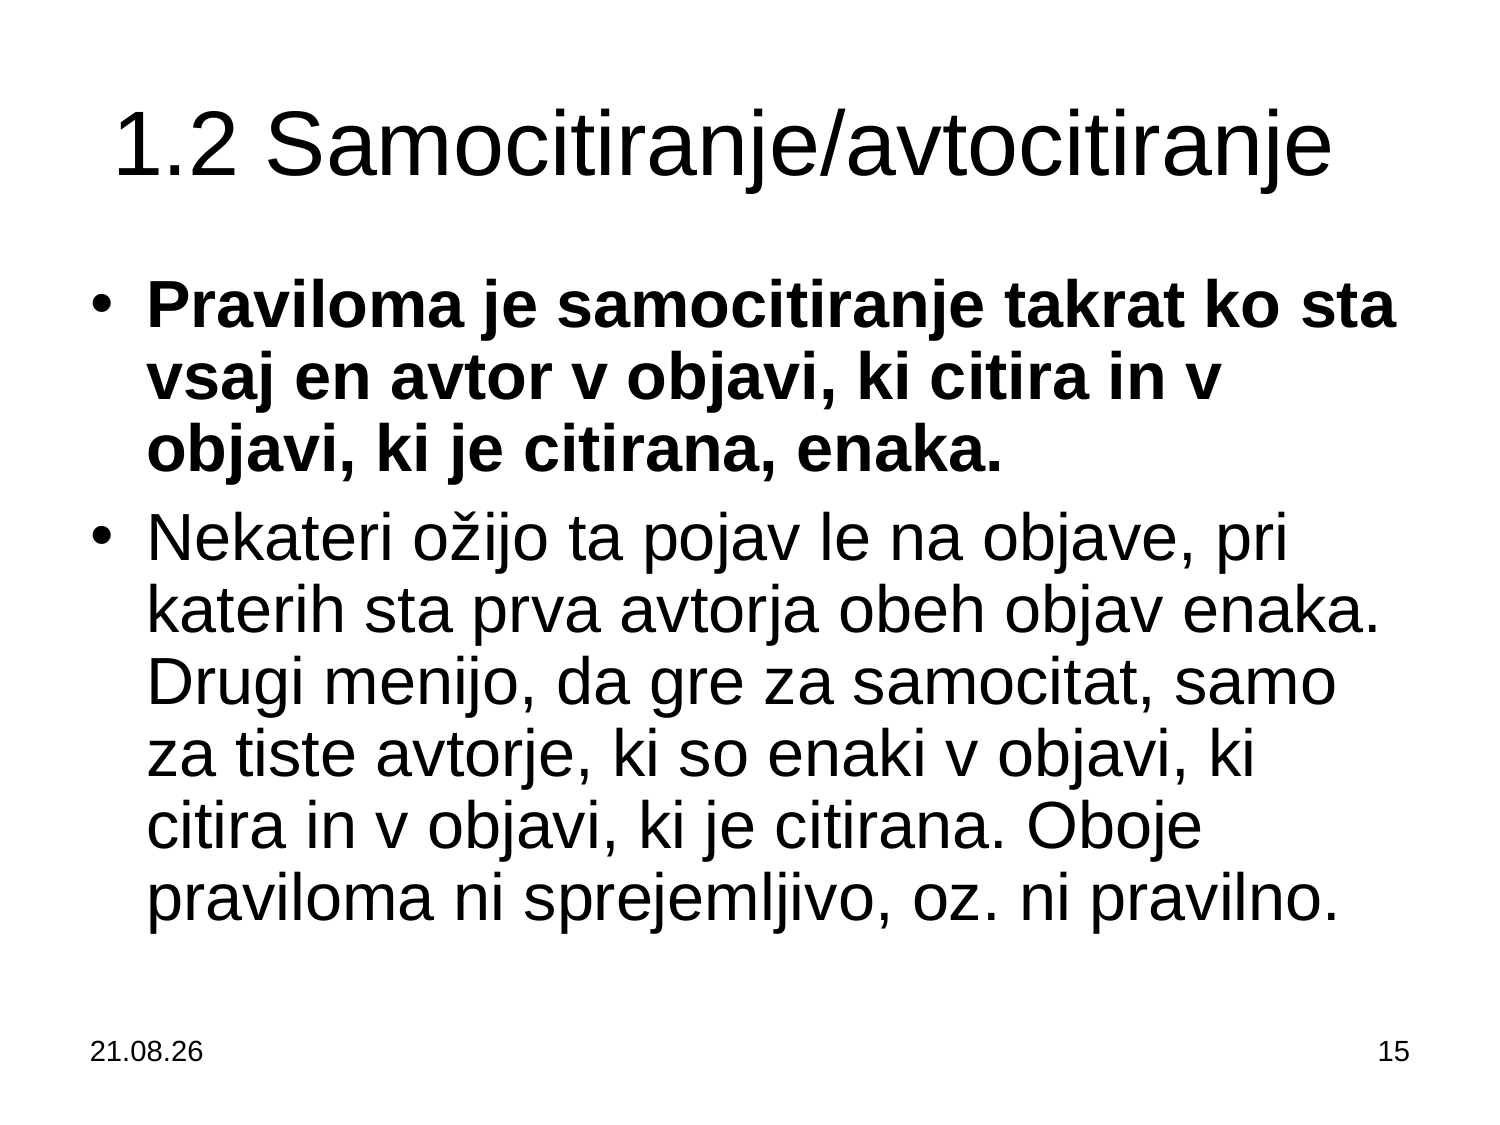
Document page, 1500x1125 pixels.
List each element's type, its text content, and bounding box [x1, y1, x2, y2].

list Praviloma je samocitiranje takrat ko sta vsaj en avtor v objavi, ki citira in v objavi, ki je citirana, enaka. Nekateri ožijo ta pojav le na objave, pri katerih sta prva avtorja obeh objav enaka. Drugi menijo, da gre za samocitat, samo za tiste avtorje, ki so enaki v objavi, ki citira in v objavi, ki je citirana. Oboje praviloma ni sprejemljivo, oz. ni pravilno. [75, 262, 1426, 1006]
text_box 05.11.14 [74, 1024, 426, 1103]
title 1.2 Samocitiranje/avtocitiranje [75, 45, 1426, 233]
text_box <number> [1074, 1024, 1426, 1103]
